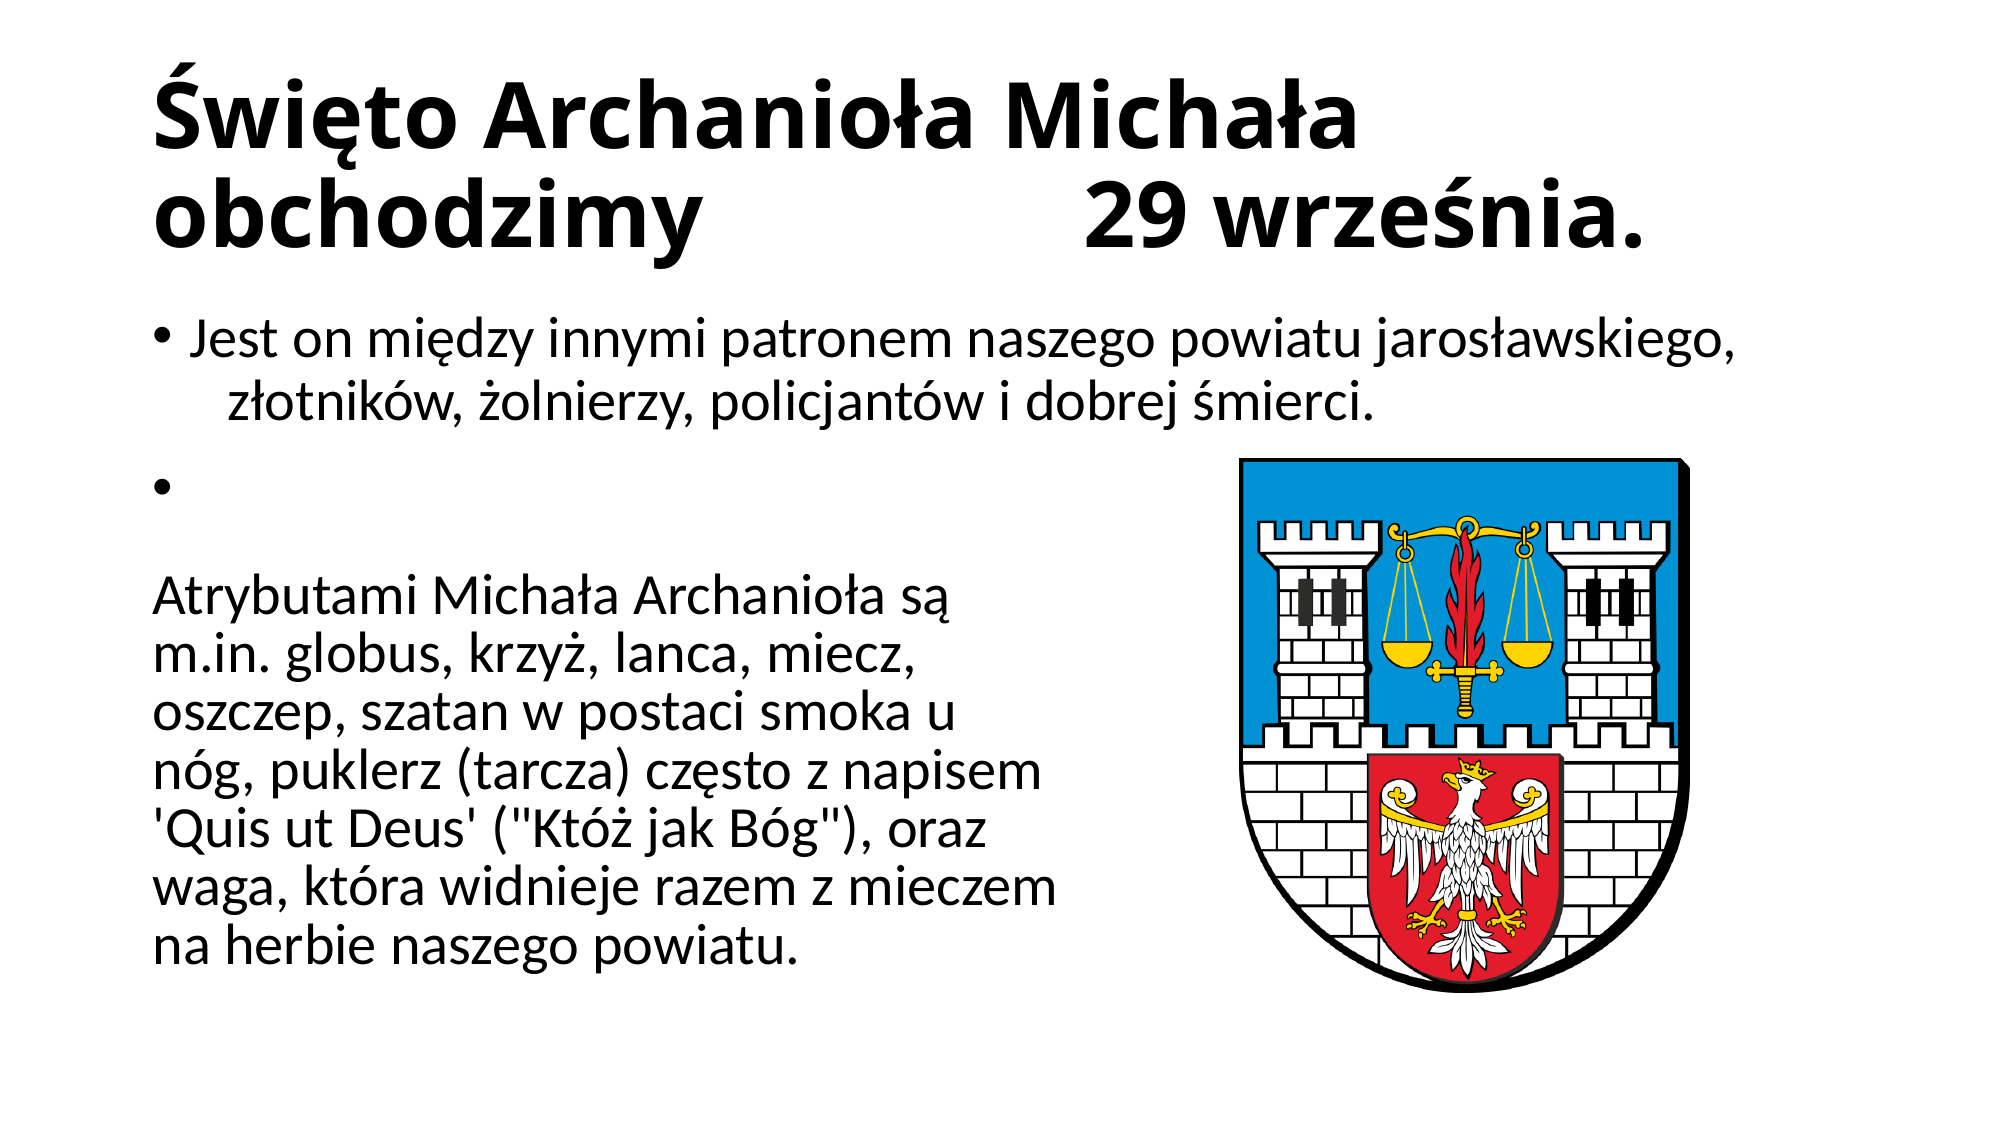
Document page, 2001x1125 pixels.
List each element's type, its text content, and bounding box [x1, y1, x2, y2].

text_box Atrybutami Michała Archanioła są m.in. globus, krzyż, lanca, miecz, oszczep, szatan w postaci smoka u nóg, puklerz (tarcza) często z napisem 'Quis ut Deus' ("Któż jak Bóg"), oraz waga, która widnieje razem z mieczem na herbie naszego powiatu. [137, 563, 1096, 1074]
list Jest on między innymi patronem naszego powiatu jarosławskiego, złotników, żolnierzy, policjantów i dobrej śmierci. [137, 299, 1863, 1014]
title Święto Archanioła Michała obchodzimy 29 września. [137, 59, 1863, 278]
picture [1239, 458, 1690, 993]
